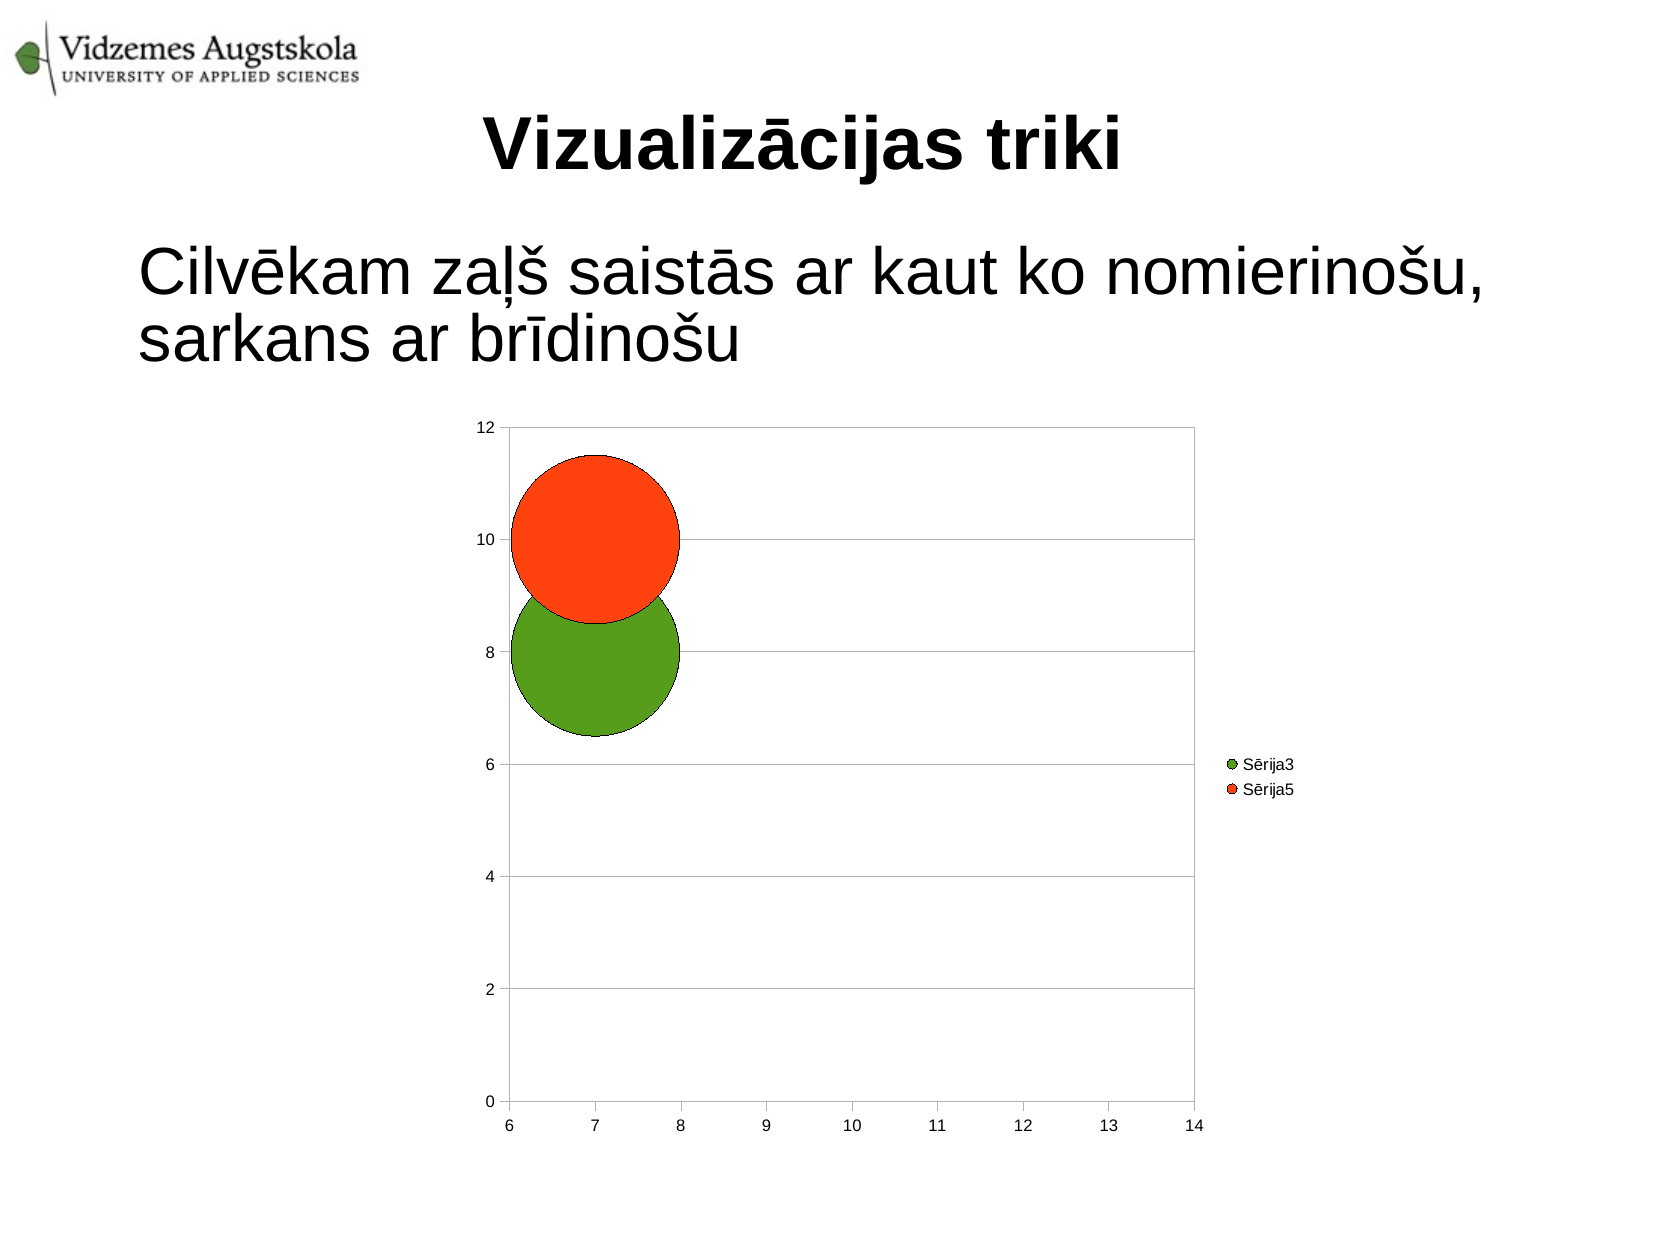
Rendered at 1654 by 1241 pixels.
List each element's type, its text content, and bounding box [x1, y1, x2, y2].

chart [459, 402, 1313, 1150]
title Vizualizācijas triki [94, 103, 1512, 188]
picture [5, 2, 368, 113]
list Cilvēkam zaļš saistās ar kaut ko nomierinošu, sarkans ar brīdinošu [82, 236, 1569, 1107]
